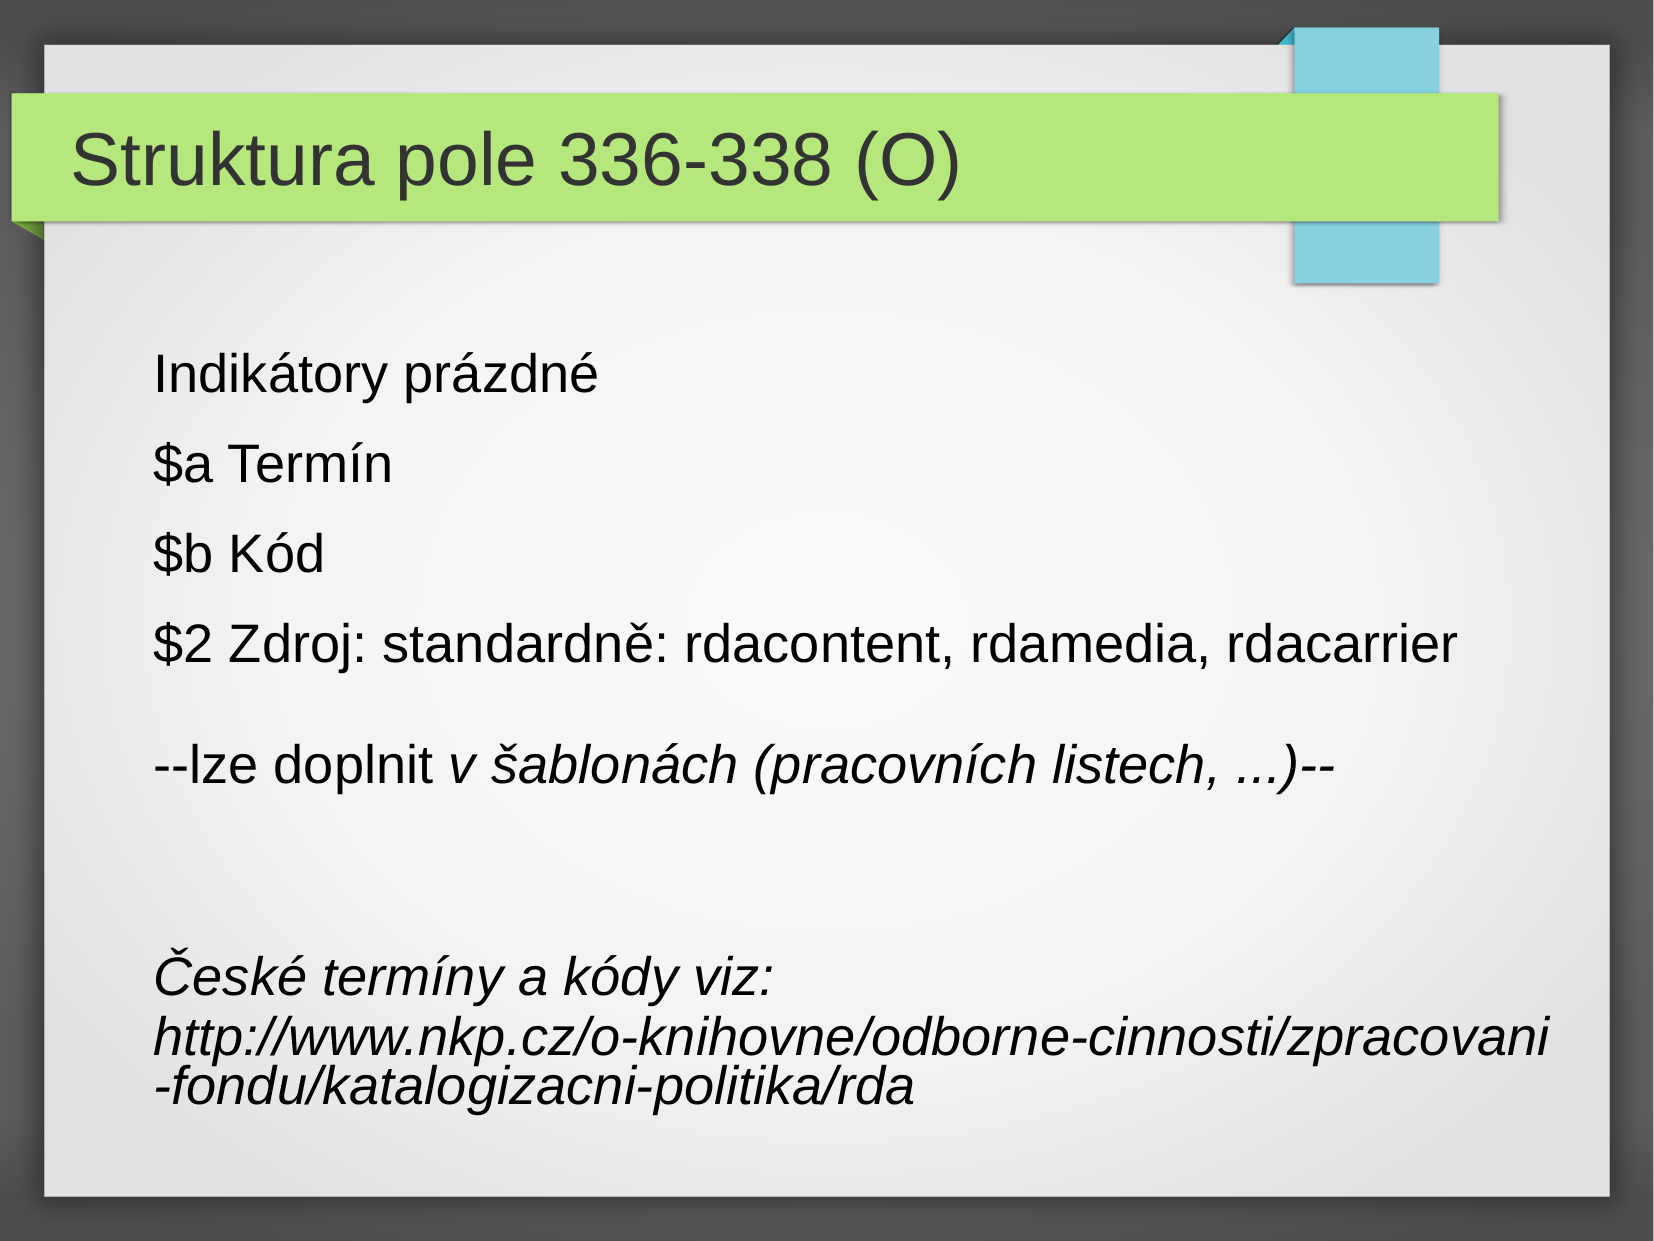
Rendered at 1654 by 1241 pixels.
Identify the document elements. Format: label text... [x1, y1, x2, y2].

title Struktura pole 336-338 (O) [70, 106, 1630, 213]
list Indikátory prázdné $a Termín $b Kód $2 Zdroj: standardně: rdacontent, rdamedia, rdacarrier --lze doplnit v šablonách (pracovních listech, ...)-- České termíny a kódy viz: http://www.nkp.cz/o-knihovne/odborne-cinnosti/zpracovani-fondu/katalogizacni-politika/rda [82, 343, 1560, 1170]
picture [0, 0, 1654, 1241]
